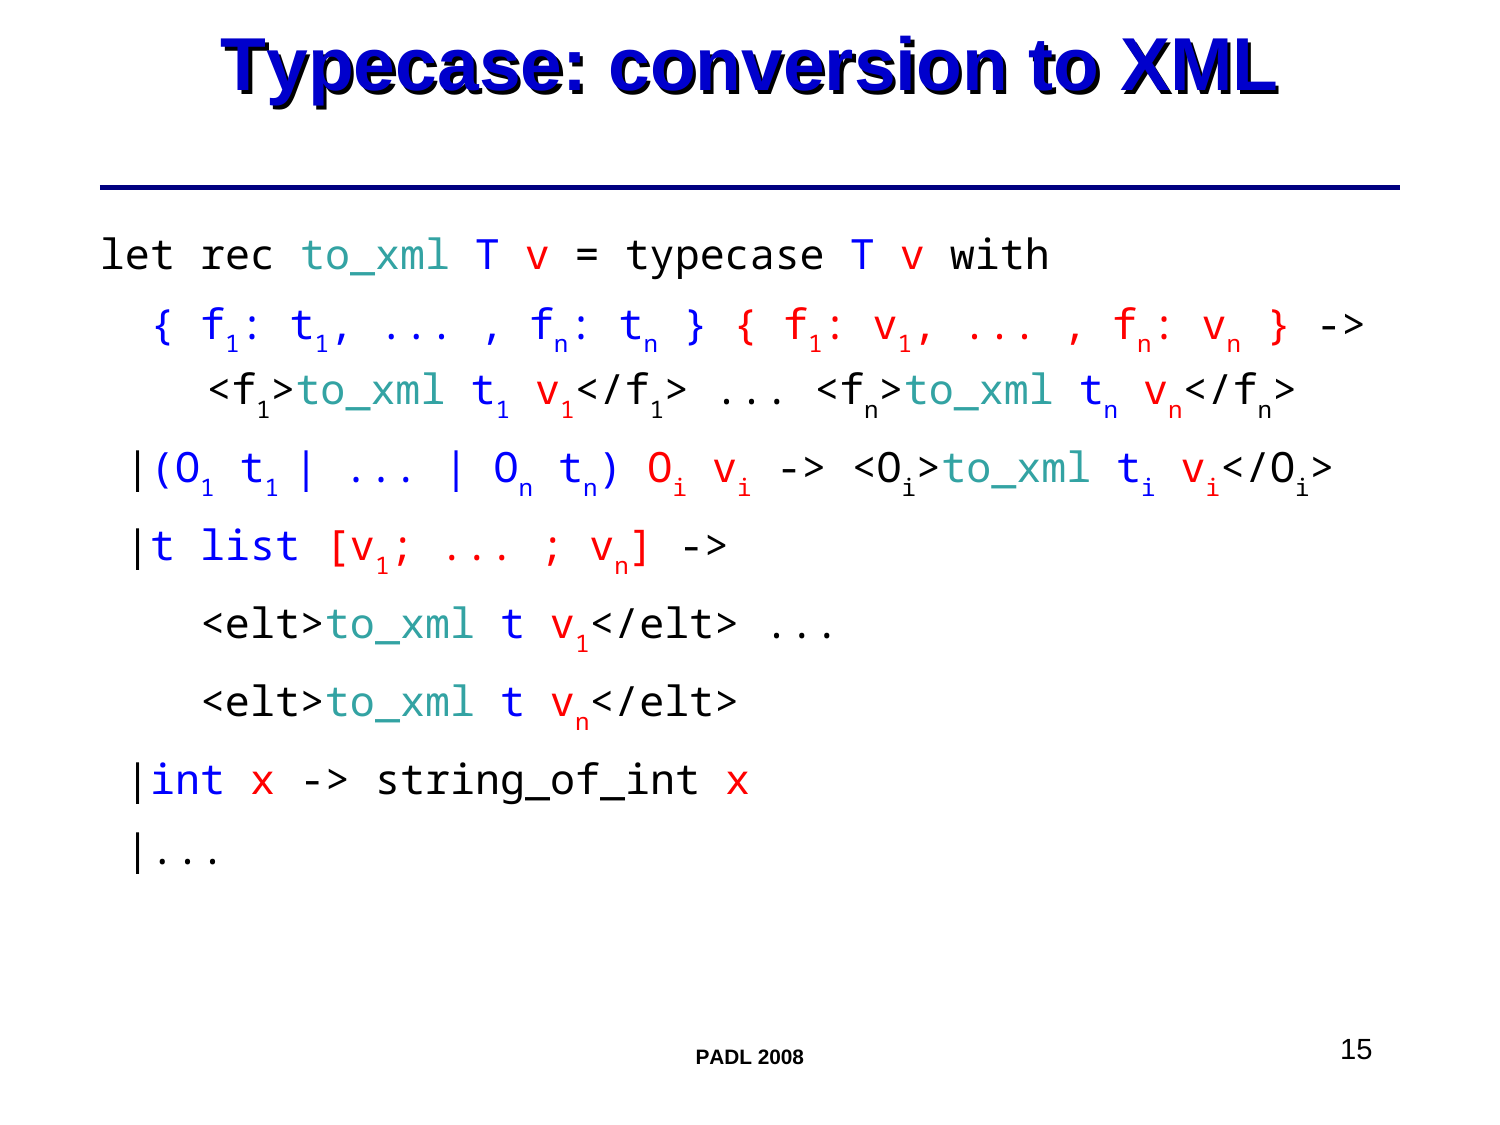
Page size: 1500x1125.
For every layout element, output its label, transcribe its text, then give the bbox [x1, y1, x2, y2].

list let rec to_xml T v = typecase T v with { f1: t1, ... , fn: tn } { f1: v1, ... , fn: vn } -> <f1>to_xml t1 v1</f1> ... <fn>to_xml tn vn</fn> |(O1 t1 | ... | On tn) Oi vi -> <Oi>to_xml ti vi</Oi> |t list [v1; ... ; vn] -> <elt>to_xml t v1</elt> ... <elt>to_xml t vn</elt> |int x -> string_of_int x |... [99, 224, 1375, 986]
title Typecase: conversion to XML [99, 0, 1401, 156]
